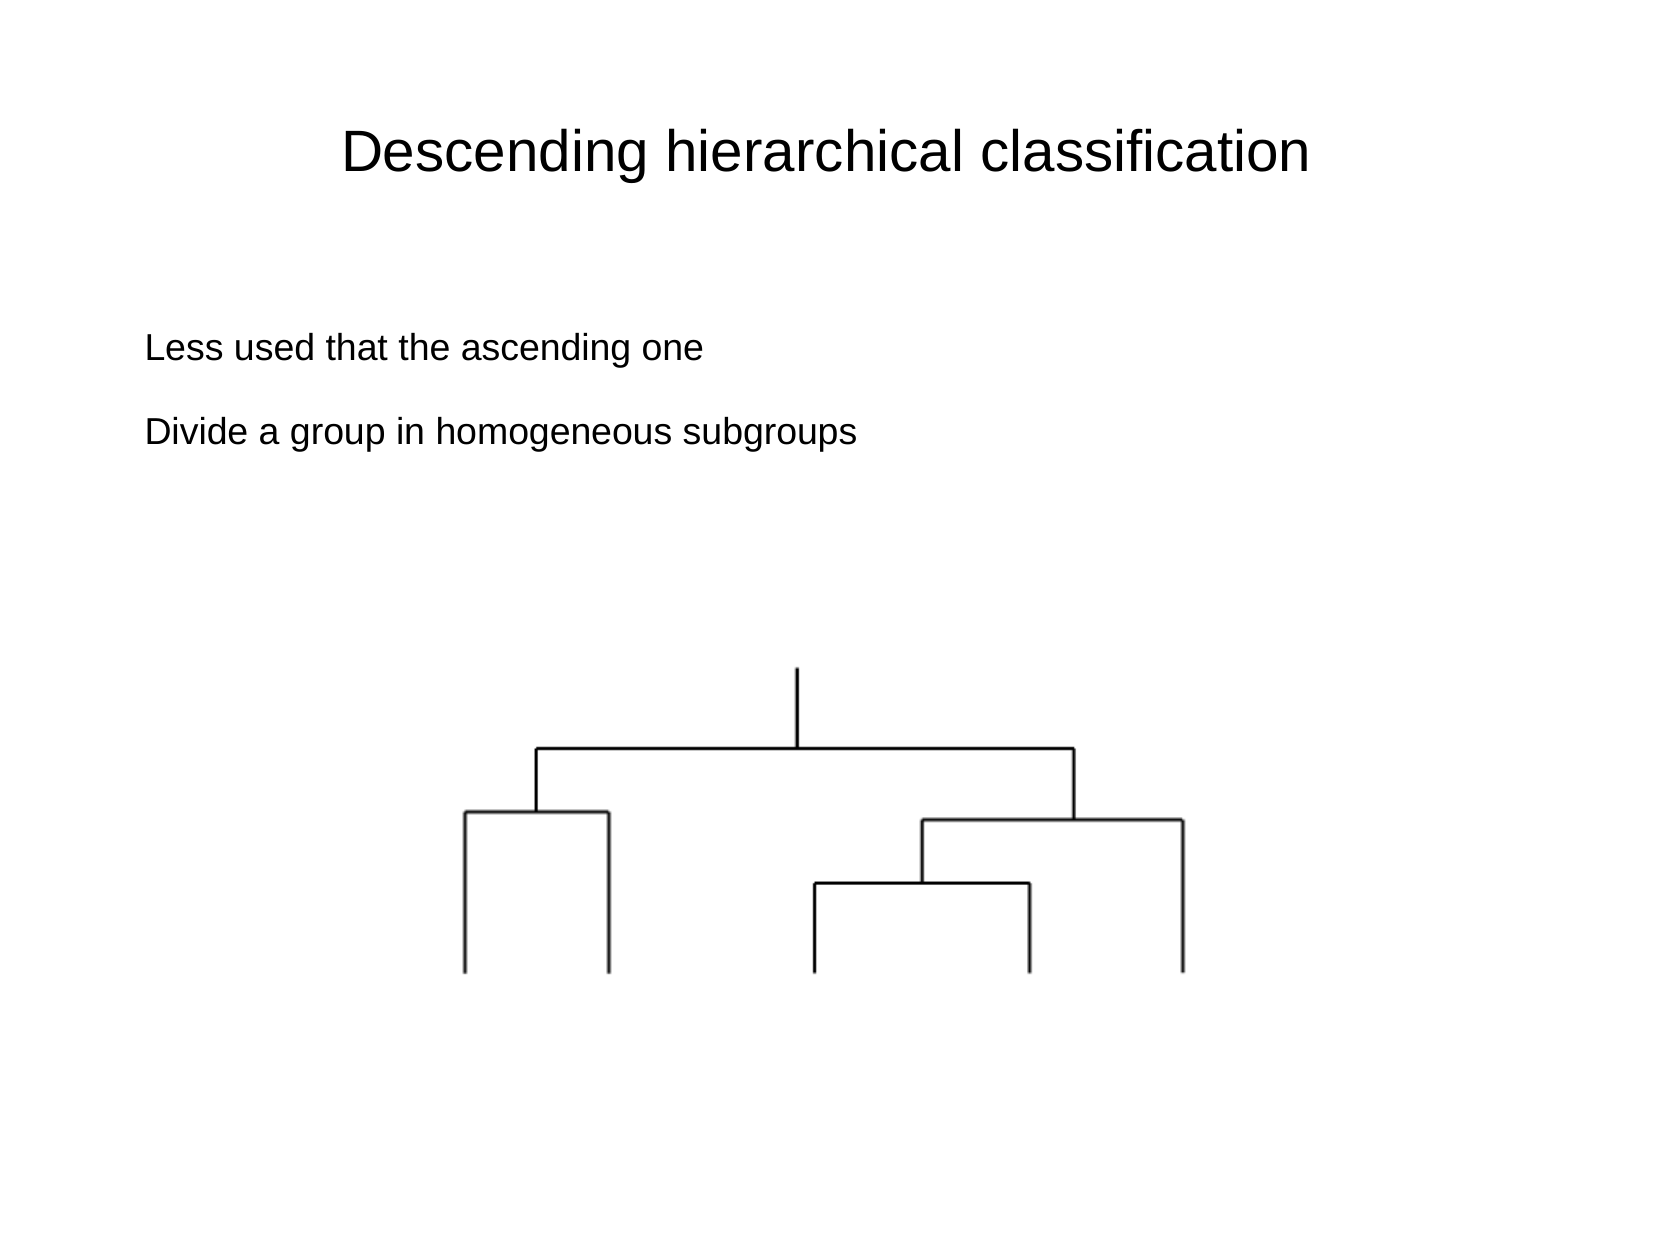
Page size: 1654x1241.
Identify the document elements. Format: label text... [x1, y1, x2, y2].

title Descending hierarchical classification [0, 90, 1654, 213]
text_box Less used that the ascending one Divide a group in homogeneous subgroups [129, 318, 1560, 713]
picture [366, 611, 1295, 1004]
